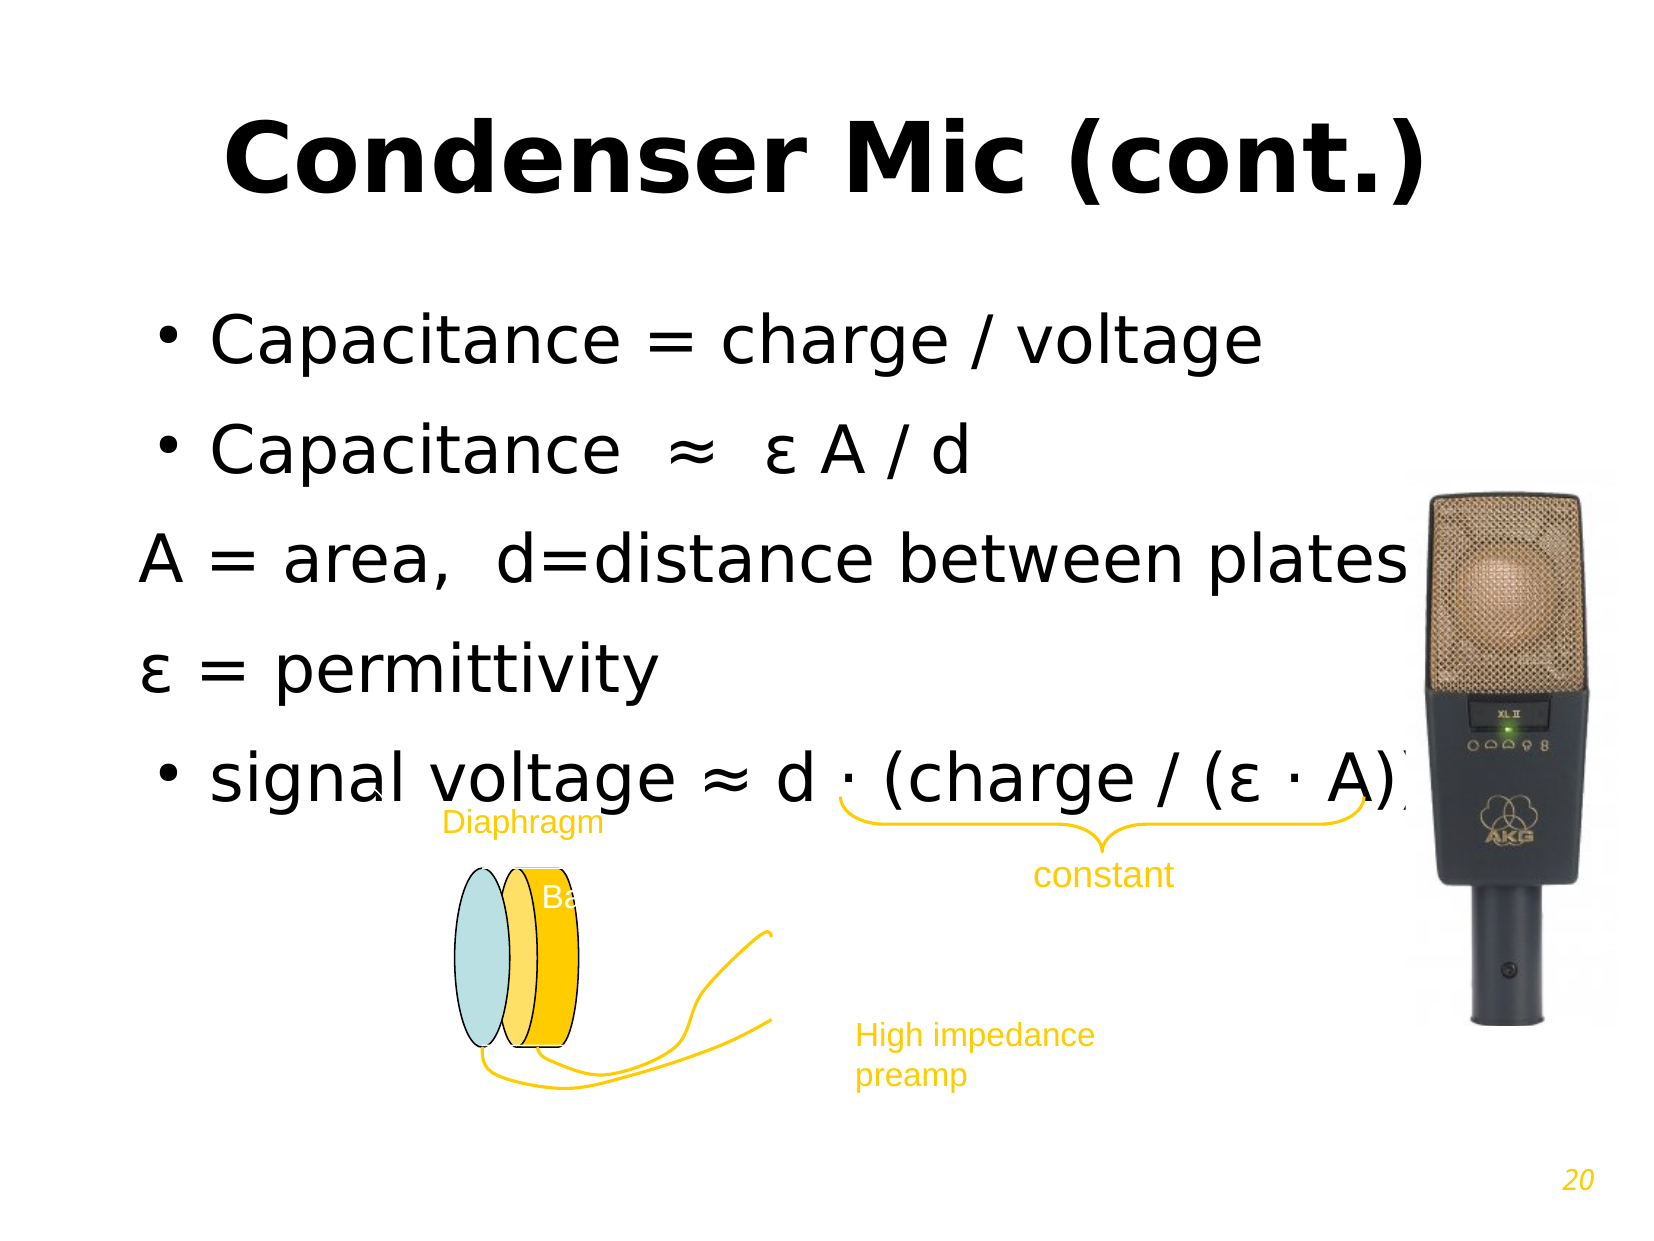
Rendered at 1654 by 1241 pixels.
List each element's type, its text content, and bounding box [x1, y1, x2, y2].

text_box [454, 868, 510, 1047]
text_box Backplate [526, 868, 734, 923]
picture [1405, 468, 1618, 1026]
text_box Diaphragm [427, 793, 648, 849]
text_box High impedance preamp [840, 1005, 1213, 1101]
list Capacitance = charge / voltage Capacitance ≈ ε A / d A = area, d=distance between plates ε = permittivity signal voltage ≈ d · (charge / (ε · A)) [124, 289, 1571, 1108]
title Condenser Mic (cont.) [82, 49, 1571, 257]
slide_number <skaitlis> [1339, 1153, 1610, 1241]
text_box [523, 923, 579, 1044]
text_box constant [973, 843, 1235, 903]
